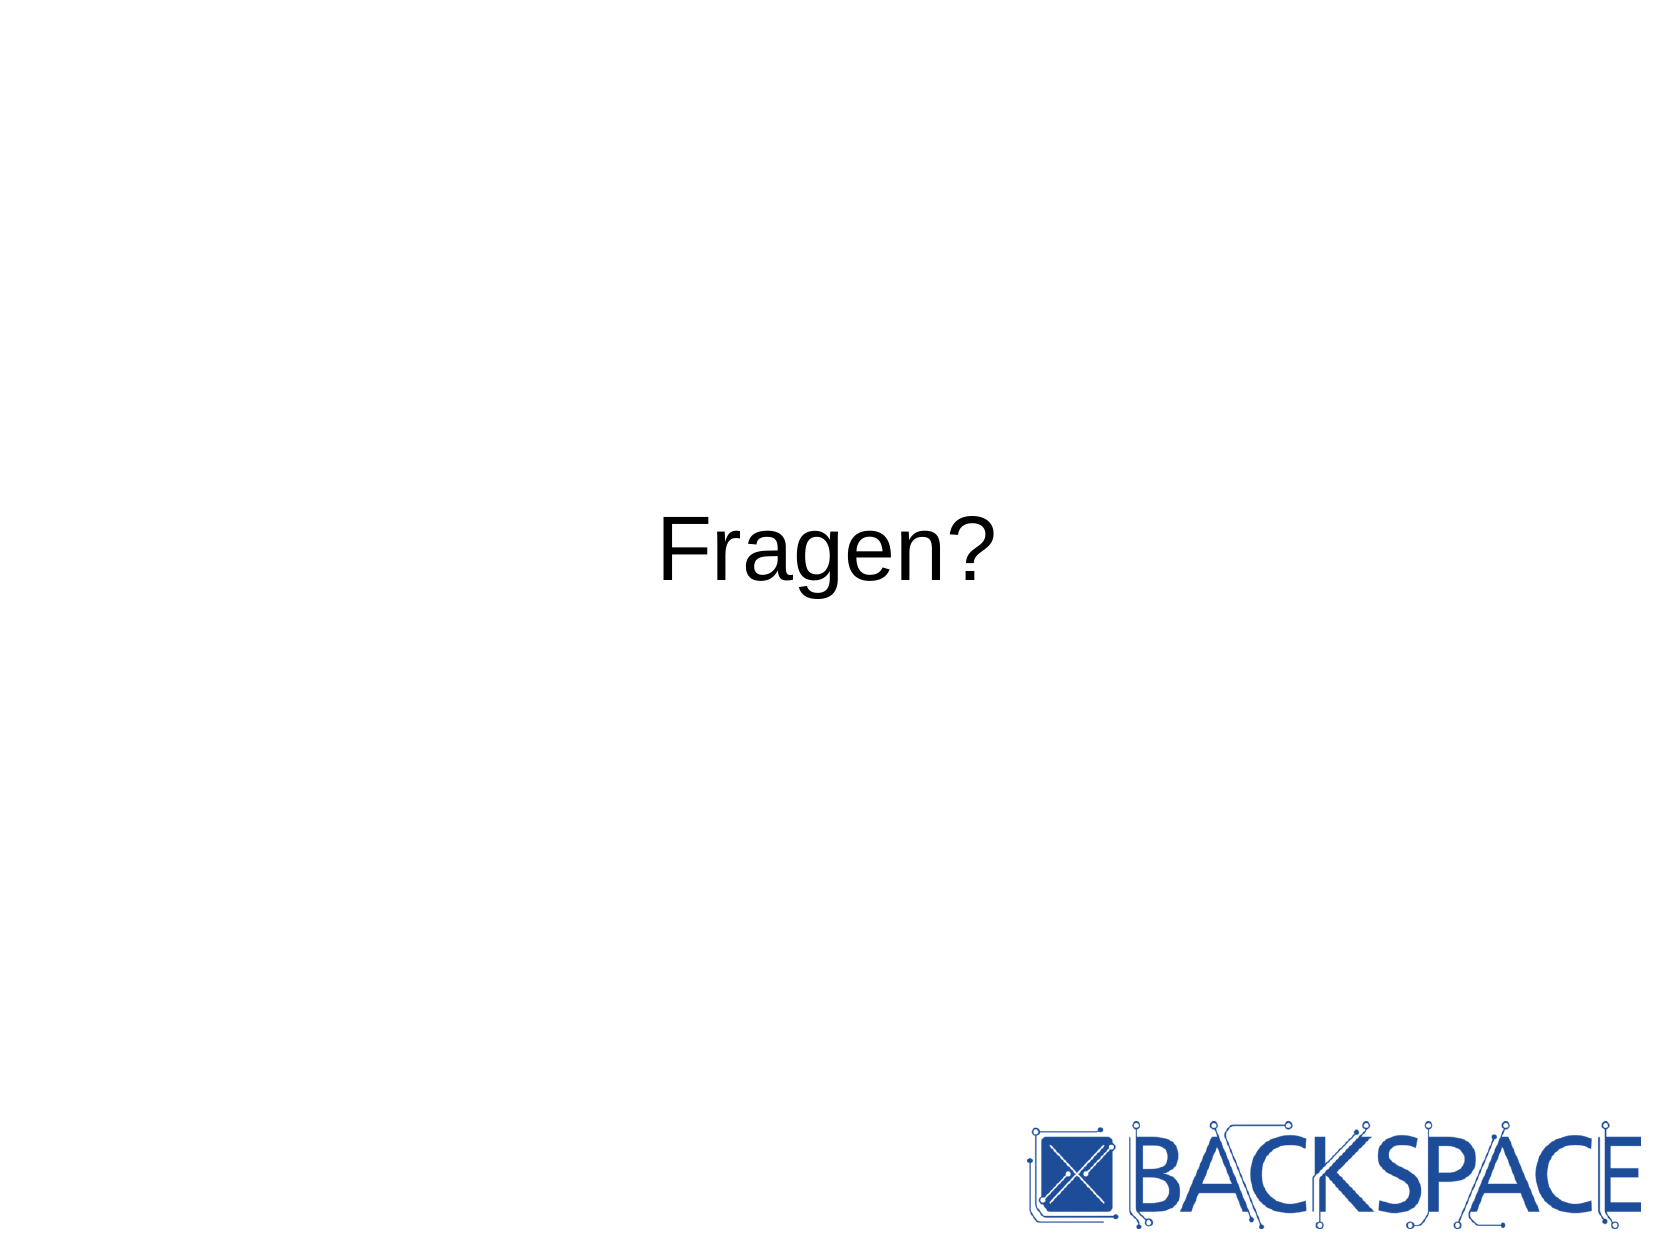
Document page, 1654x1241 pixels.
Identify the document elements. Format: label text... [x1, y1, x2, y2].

title Fragen? [82, 445, 1571, 653]
picture [1027, 1121, 1641, 1229]
